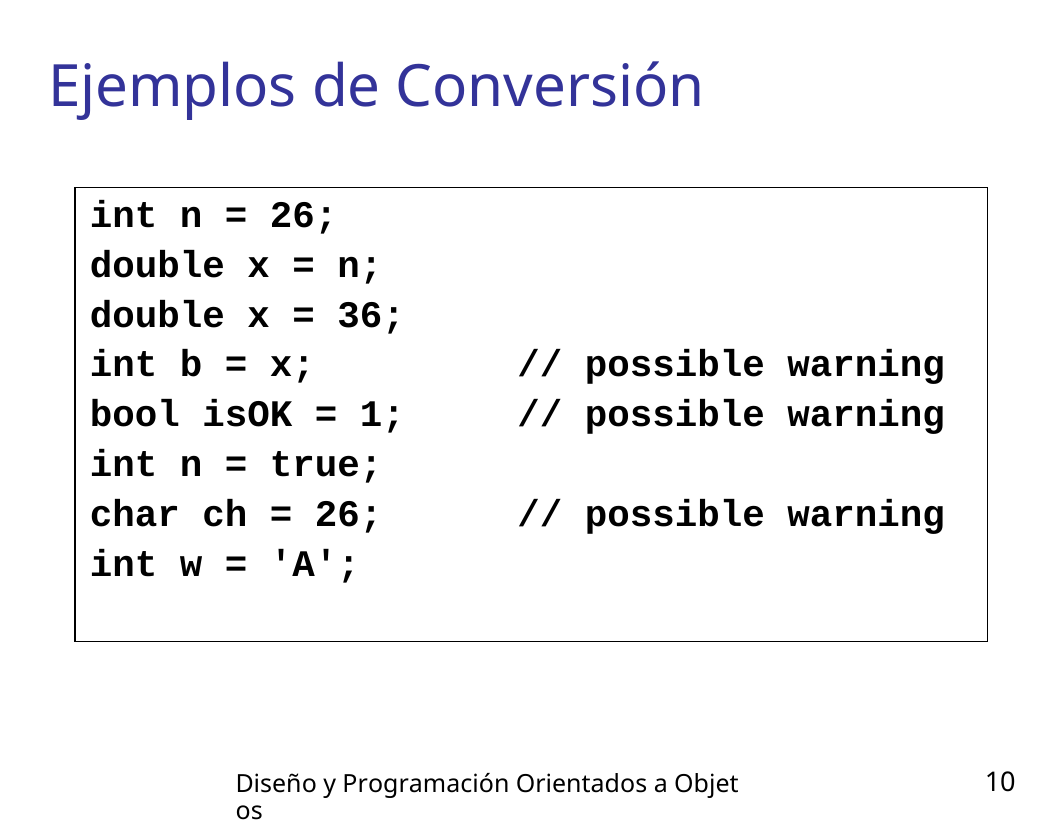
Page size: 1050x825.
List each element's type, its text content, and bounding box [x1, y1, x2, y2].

title Ejemplos de Conversión [37, 8, 1026, 129]
text_box int n = 26; double x = n; double x = 36; int b = x; // possible warning bool isOK = 1; // possible warning int n = true; char ch = 26; // possible warning int w = 'A'; [75, 187, 988, 642]
